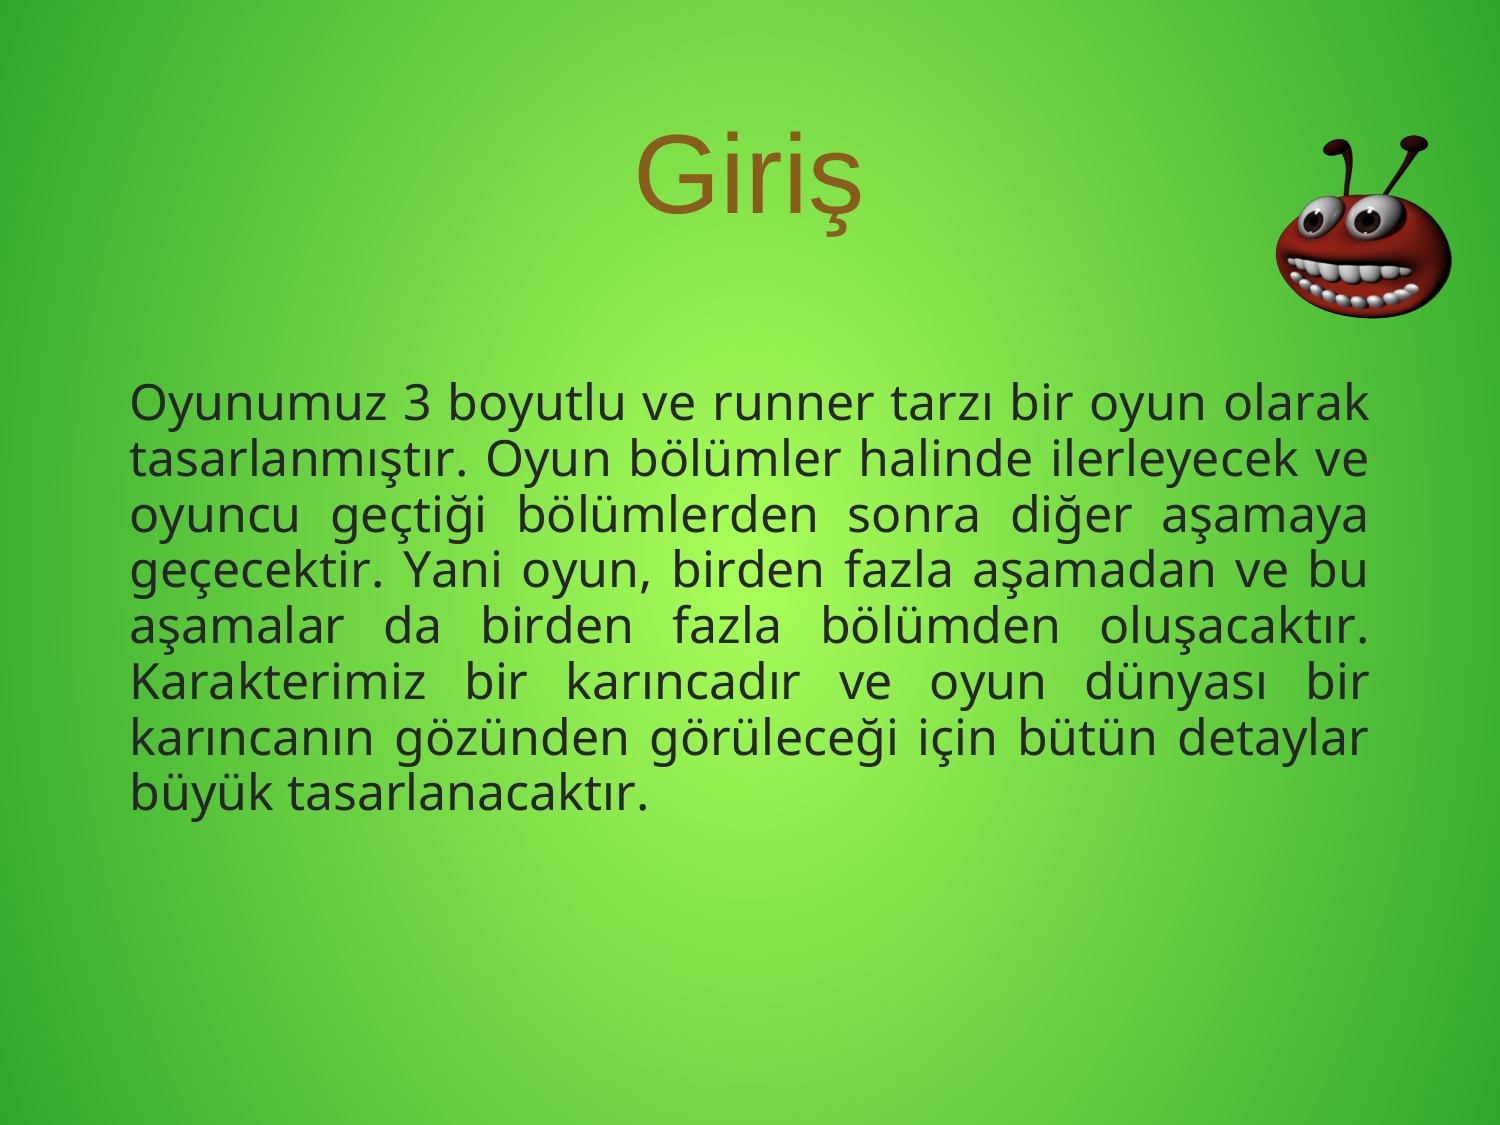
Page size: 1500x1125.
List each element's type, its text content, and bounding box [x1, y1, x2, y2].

picture [1275, 135, 1453, 319]
text_box Giriş [113, 93, 1386, 267]
text_box Oyunumuz 3 boyutlu ve runner tarzı bir oyun olarak tasarlanmıştır. Oyun bölümler halinde ilerleyecek ve oyuncu geçtiği bölümlerden sonra diğer aşamaya geçecektir. Yani oyun, birden fazla aşamadan ve bu aşamalar da birden fazla bölümden oluşacaktır. Karakterimiz bir karıncadır ve oyun dünyası bir karıncanın gözünden görüleceği için bütün detaylar büyük tasarlanacaktır. [114, 368, 1386, 1005]
